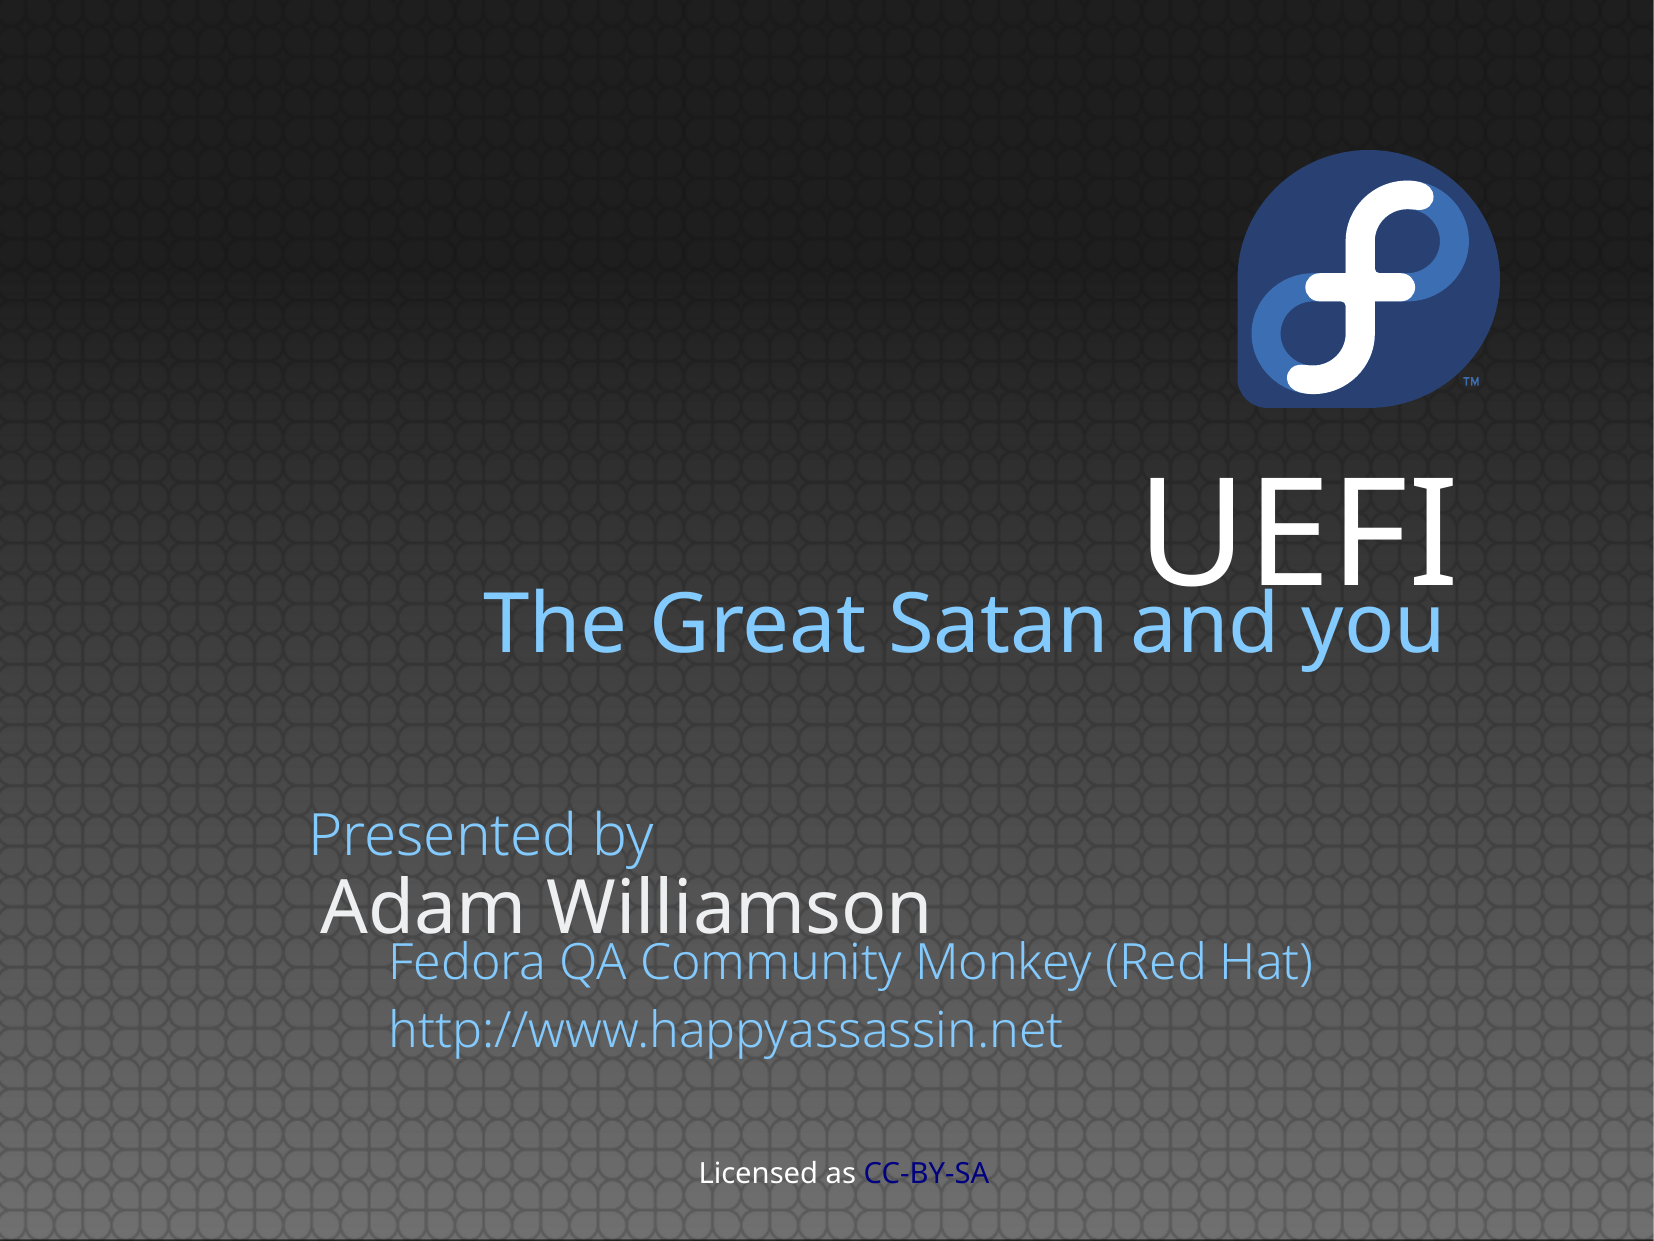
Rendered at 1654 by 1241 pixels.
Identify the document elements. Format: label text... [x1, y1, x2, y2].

text_box Presented by [293, 785, 694, 860]
text_box Fedora QA Community Monkey (Red Hat) http://www.happyassassin.net [373, 918, 1385, 1035]
text_box Adam Williamson [305, 846, 1057, 938]
picture [0, 0, 1654, 1241]
text_box UEFI [37, 417, 1475, 585]
text_box Licensed as CC-BY-SA [689, 1144, 998, 1229]
subtitle The Great Satan and you [100, 585, 1447, 663]
